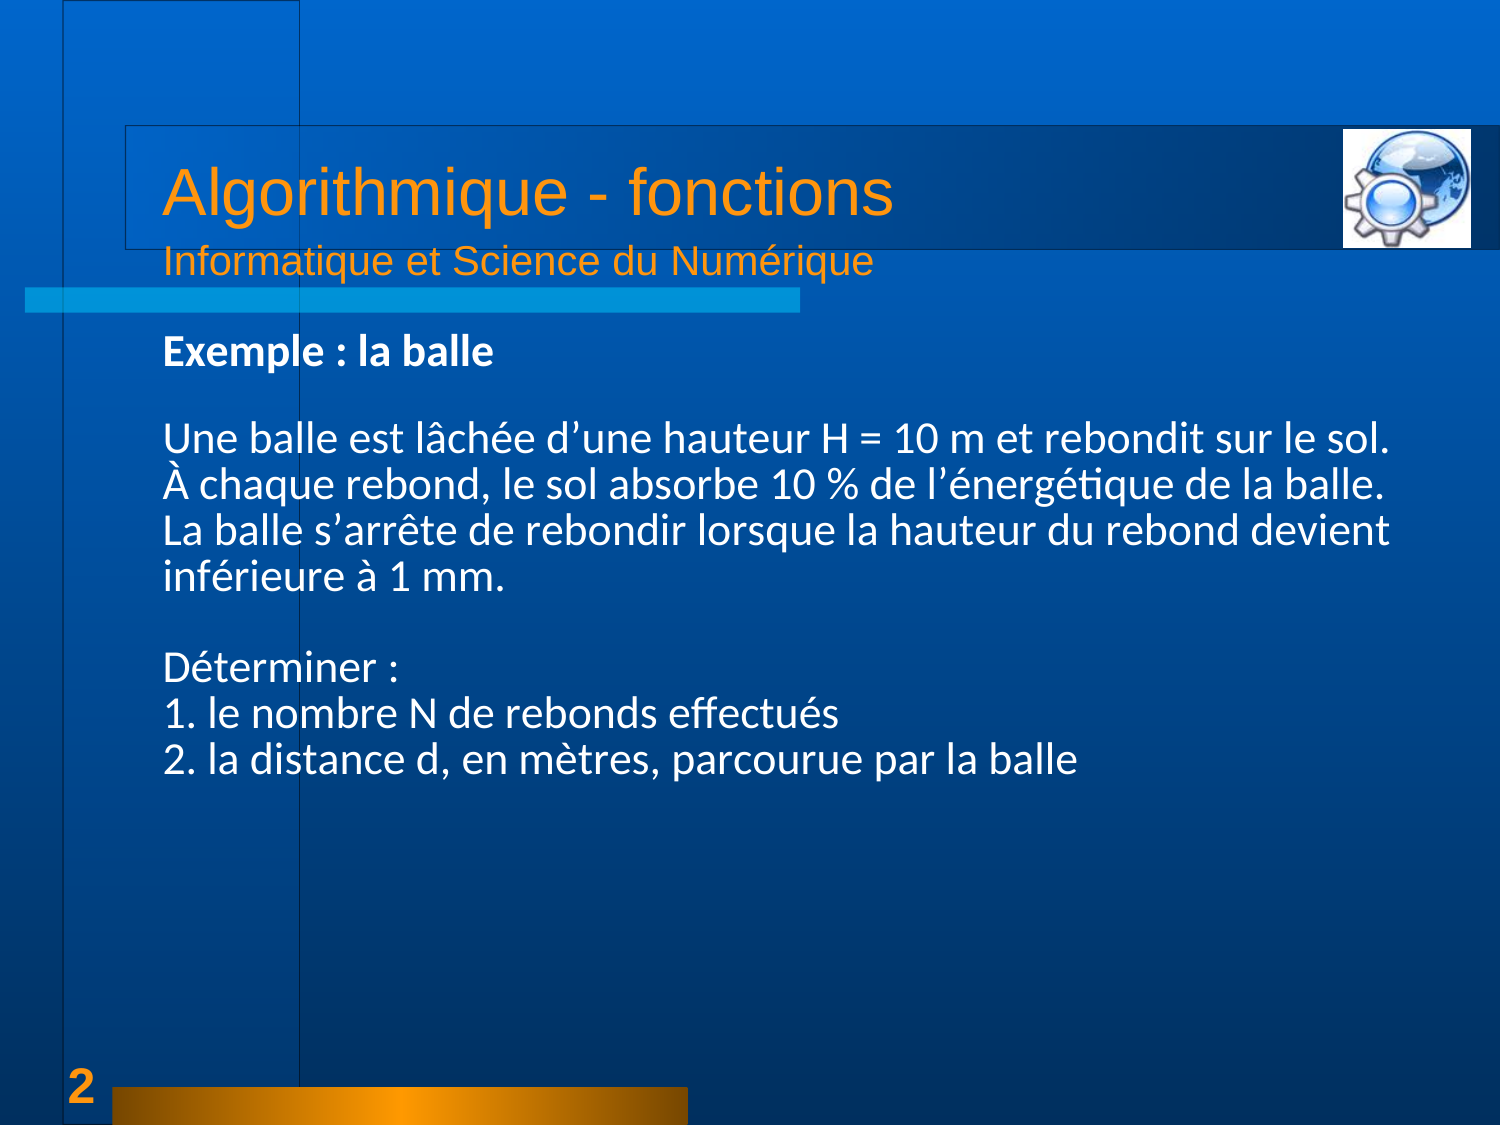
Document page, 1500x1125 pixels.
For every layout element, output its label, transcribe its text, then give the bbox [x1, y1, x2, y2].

picture [1343, 129, 1471, 248]
text_box Exemple : la balle Une balle est lâchée d’une hauteur H = 10 m et rebondit sur le sol. À chaque rebond, le sol absorbe 10 % de l’énergétique de la balle. La balle s’arrête de rebondir lorsque la hauteur du rebond devient inférieure à 1 mm. Déterminer : le nombre N de rebonds effectués la distance d, en mètres, parcourue par la balle [147, 324, 1418, 998]
